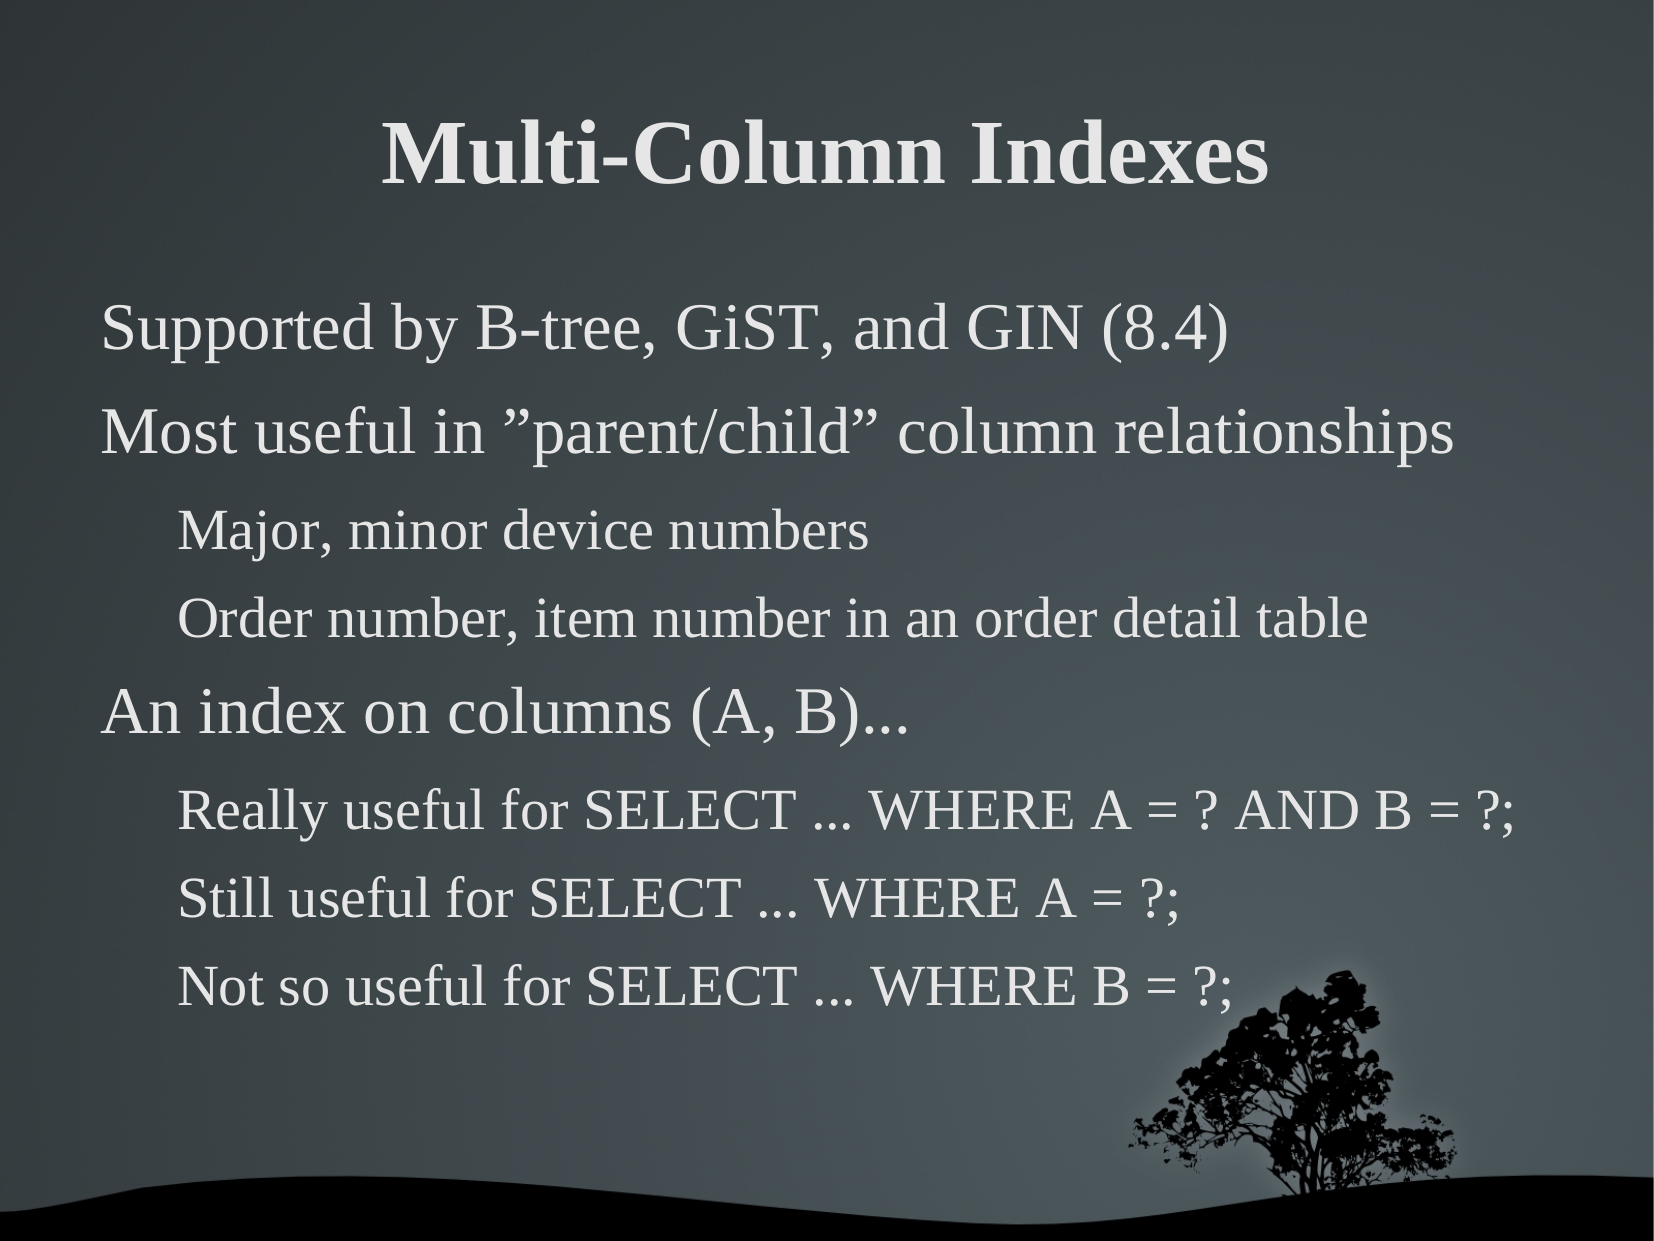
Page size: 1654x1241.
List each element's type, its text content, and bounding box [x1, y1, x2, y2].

picture [0, 0, 1654, 1241]
title Multi-Column Indexes [82, 56, 1571, 250]
list Supported by B-tree, GiST, and GIN (8.4) Most useful in ”parent/child” column relationships Major, minor device numbers Order number, item number in an order detail table An index on columns (A, B)... Really useful for SELECT ... WHERE A = ? AND B = ?; Still useful for SELECT ... WHERE A = ?; Not so useful for SELECT ... WHERE B = ?; [82, 290, 1571, 1094]
